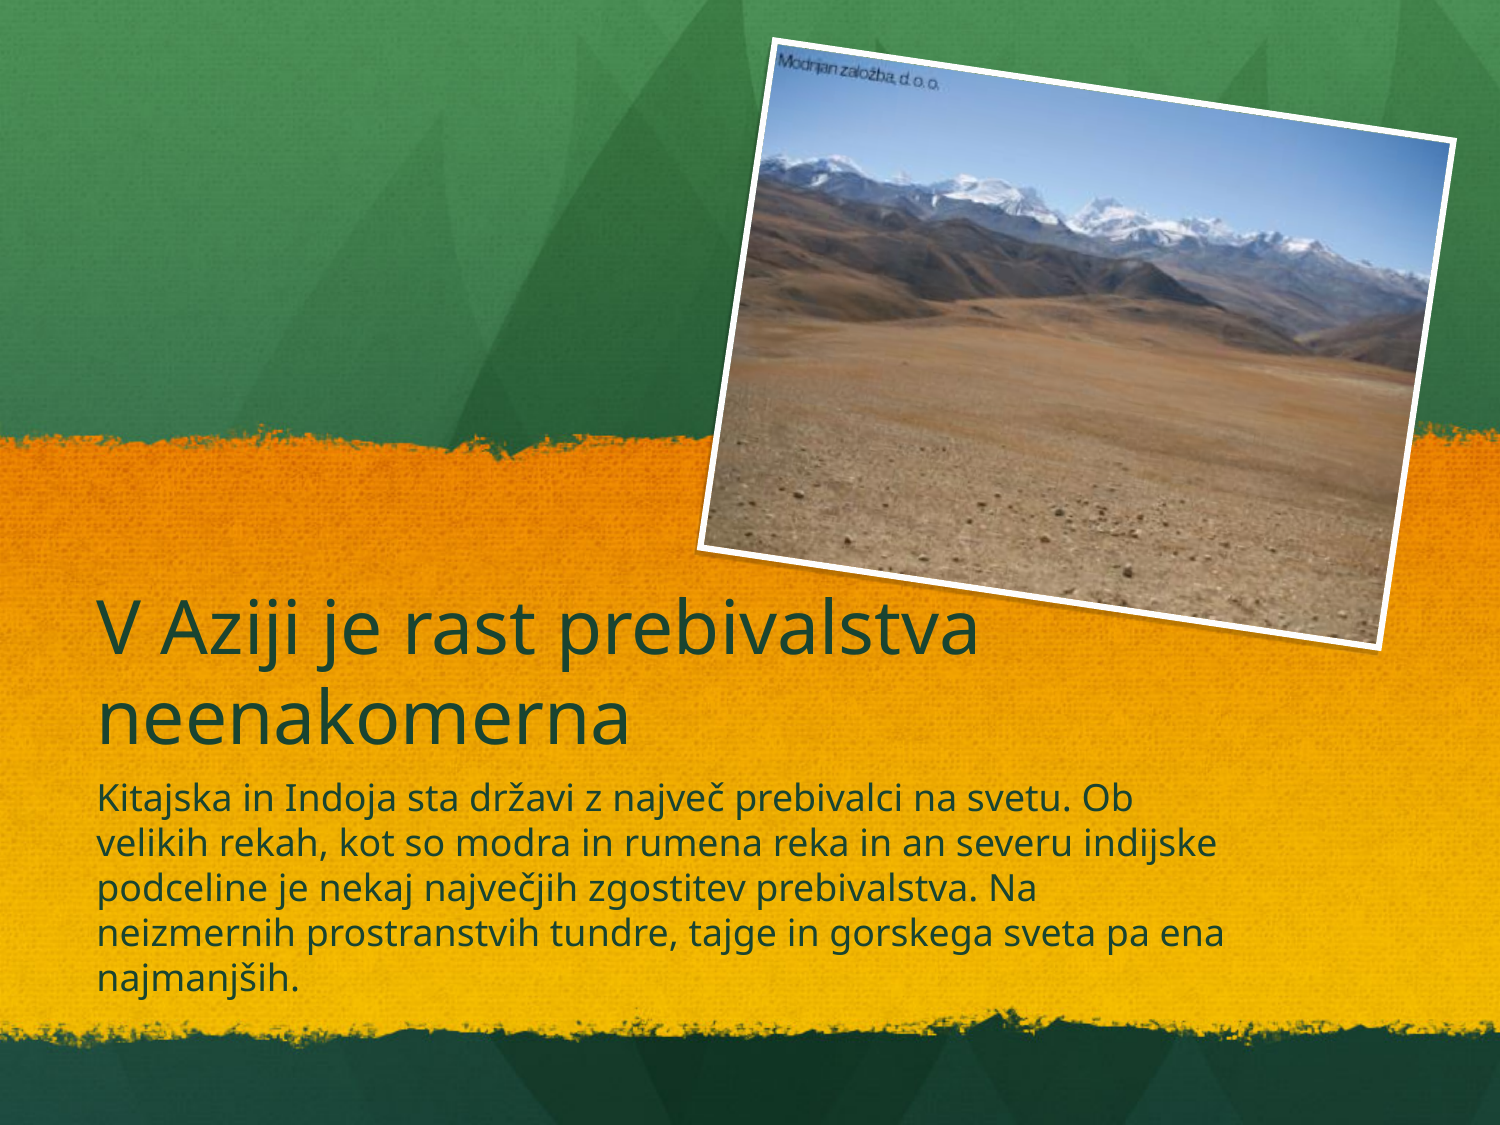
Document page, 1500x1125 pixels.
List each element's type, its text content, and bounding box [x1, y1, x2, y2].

subtitle Kitajska in Indoja sta državi z največ prebivalci na svetu. Ob velikih rekah, kot so modra in rumena reka in an severu indijske podceline je nekaj največjih zgostitev prebivalstva. Na neizmernih prostranstvih tundre, tajge in gorskega sveta pa ena najmanjših. [81, 766, 1263, 1025]
title V Aziji je rast prebivalstva neenakomerna [81, 569, 1263, 766]
picture [0, 0, 1500, 1125]
